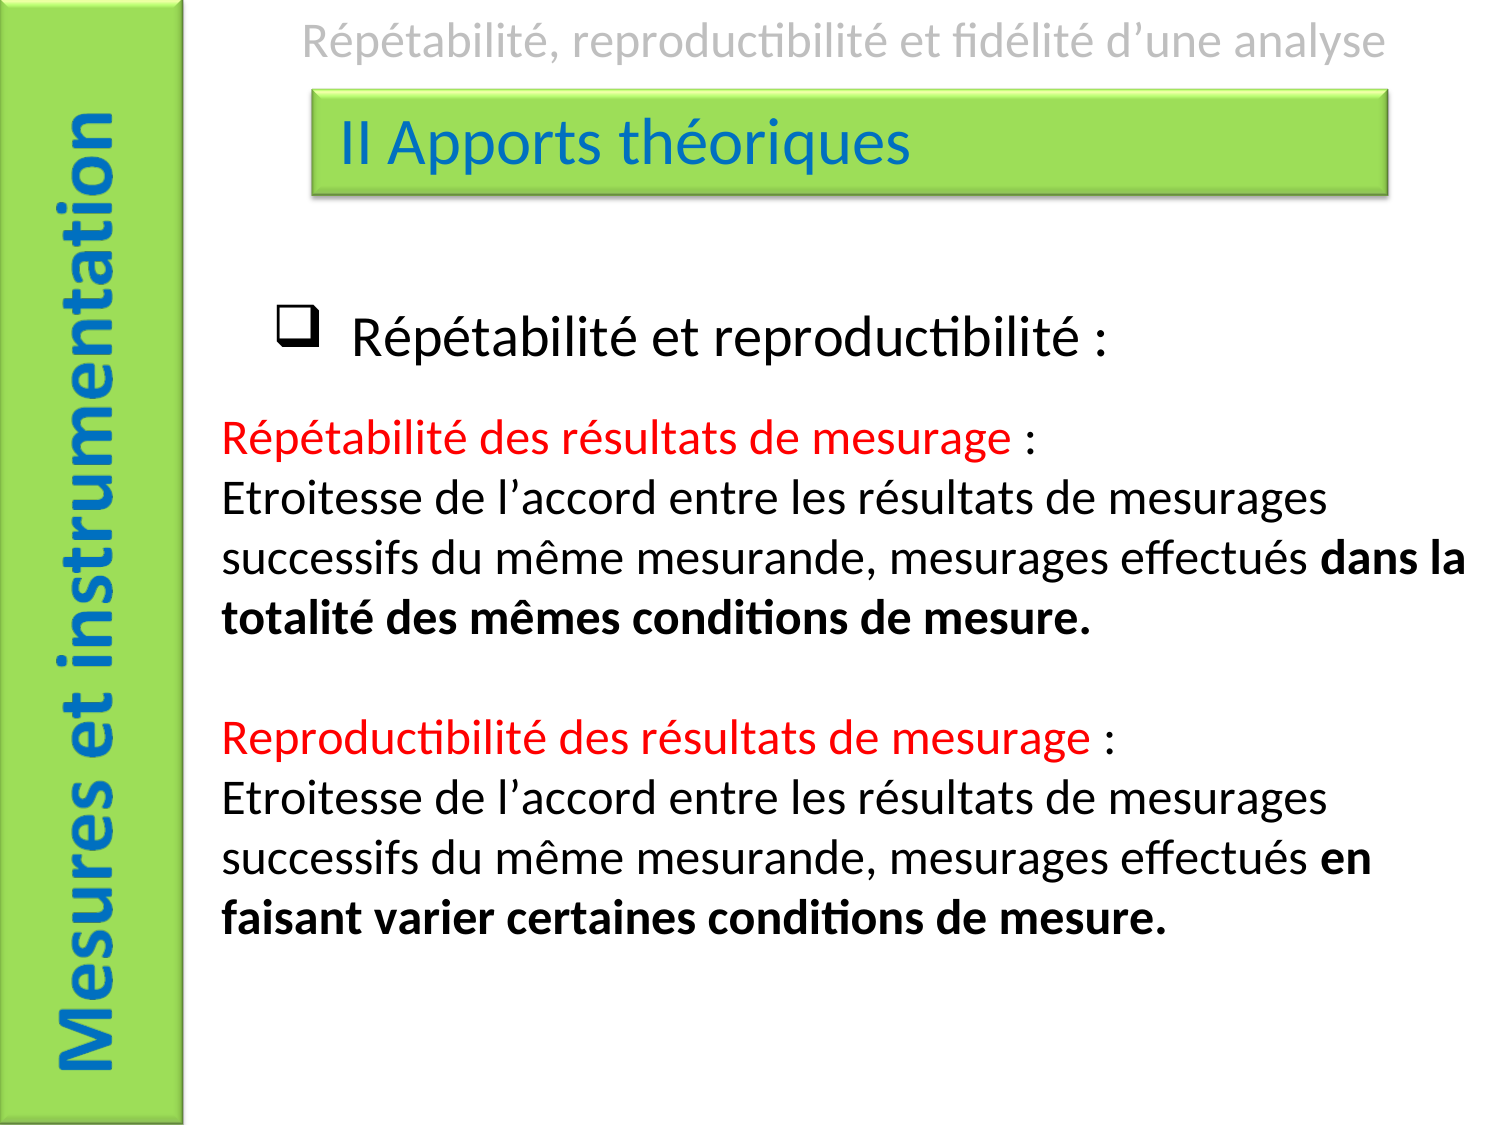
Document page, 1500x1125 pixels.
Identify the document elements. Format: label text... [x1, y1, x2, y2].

text_box Répétabilité et reproductibilité : [183, 290, 1500, 362]
text_box Répétabilité, reproductibilité et fidélité d’une analyse [206, 0, 1483, 76]
picture [303, 84, 1397, 209]
picture [0, 0, 192, 1125]
text_box II Apports théoriques [324, 90, 1388, 186]
text_box Répétabilité des résultats de mesurage : Etroitesse de l’accord entre les résultats de mesurages successifs du même mesurande, mesurages effectués dans la totalité des mêmes conditions de mesure. Reproductibilité des résultats de mesurage : Etroitesse de l’accord entre les résultats de mesurages successifs du même mesurande, mesurages effectués en faisant varier certaines conditions de mesure. [206, 397, 1500, 1012]
